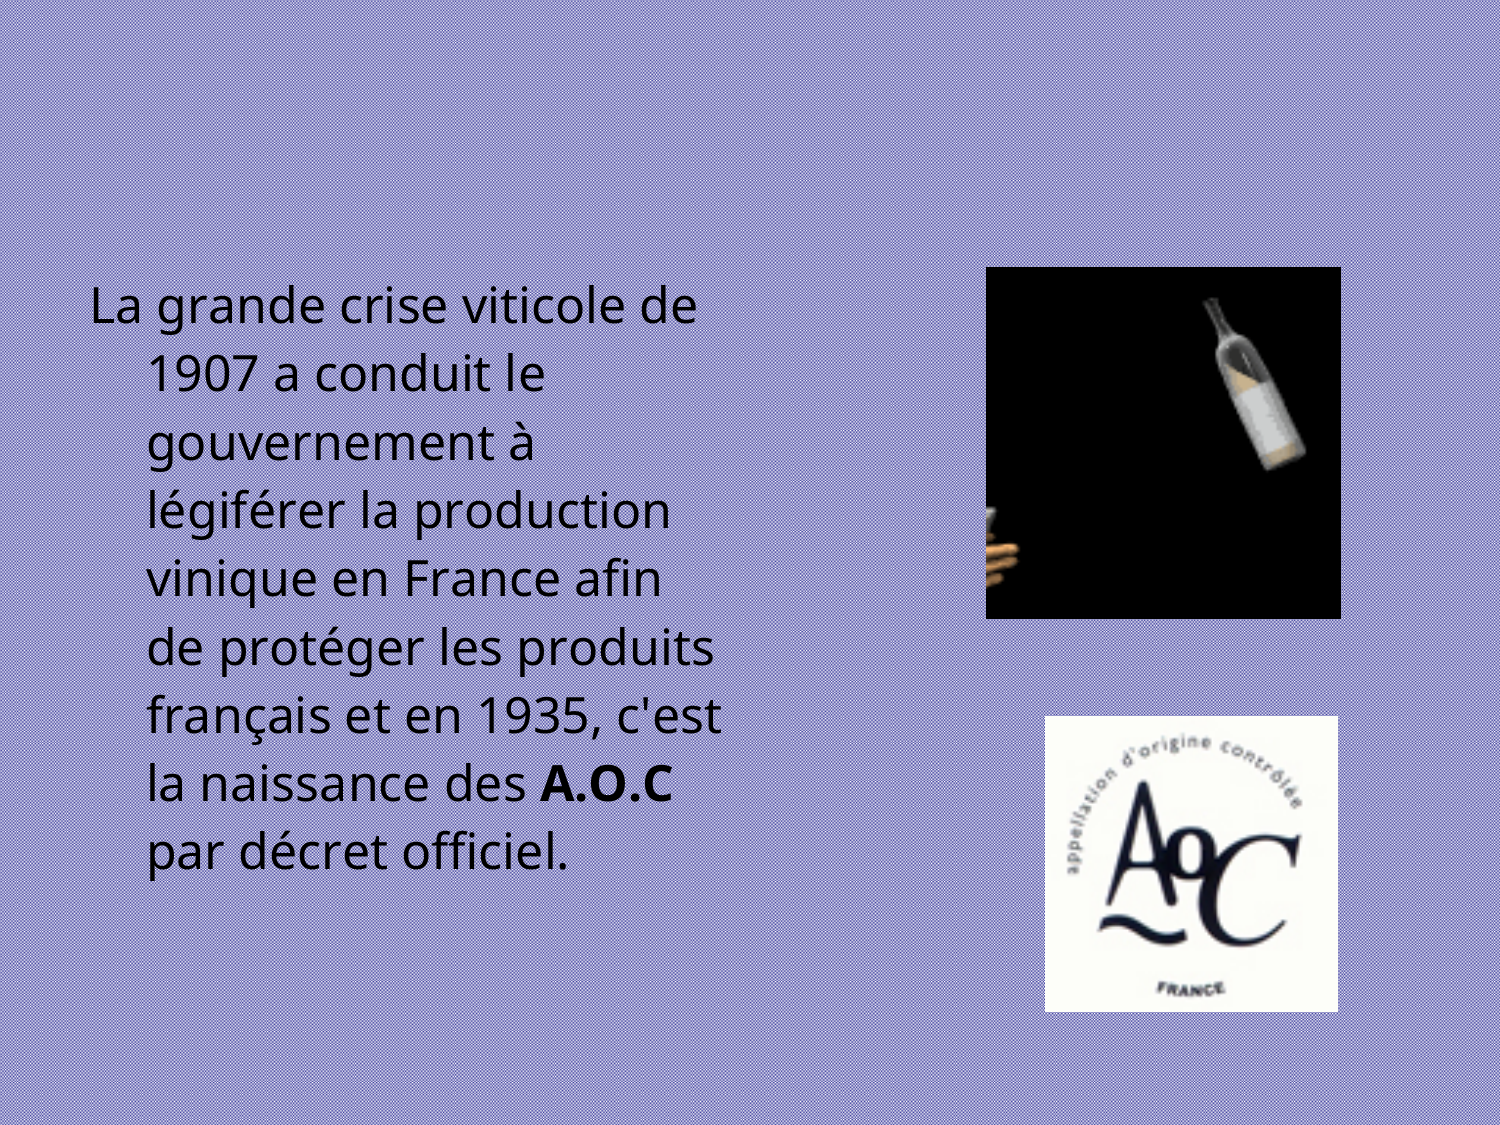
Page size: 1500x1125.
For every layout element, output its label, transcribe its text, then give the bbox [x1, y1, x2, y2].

picture [0, 0, 1500, 1125]
list La grande crise viticole de 1907 a conduit le gouvernement à légiférer la production vinique en France afin de protéger les produits français et en 1935, c'est la naissance des A.O.C par décret officiel. [75, 262, 738, 1006]
